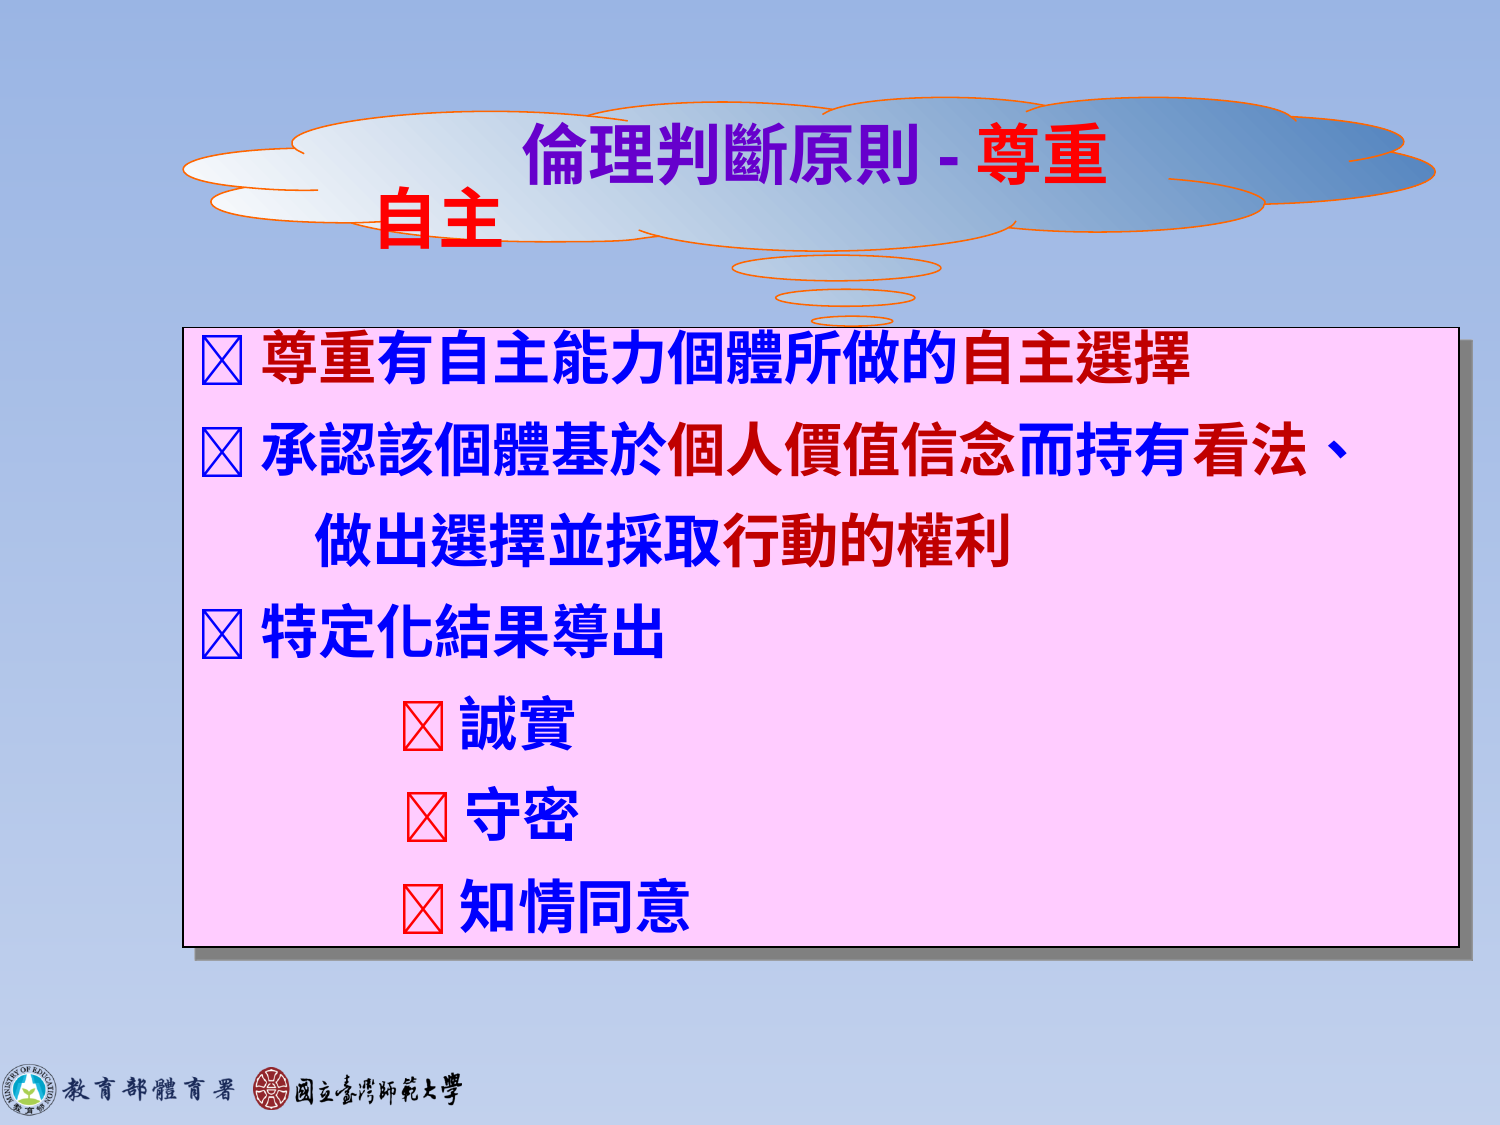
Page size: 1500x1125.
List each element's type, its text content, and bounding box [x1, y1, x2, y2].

text_box 尊重有自主能力個體所做的自主選擇 承認該個體基於個人價值信念而持有看法、 做出選擇並採取行動的權利 特定化結果導出 誠實 守密 知情同意 [183, 328, 1459, 947]
text_box 倫理判斷原則-尊重自主 [389, 217, 421, 224]
text_box 倫理判斷原則-尊重自主 [183, 97, 1436, 252]
text_box 倫理判斷原則-尊重自主 [811, 316, 893, 327]
text_box 倫理判斷原則-尊重自主 [775, 289, 915, 307]
text_box 倫理判斷原則-尊重自主 [389, 203, 421, 210]
text_box 倫理判斷原則-尊重自主 [732, 255, 941, 281]
